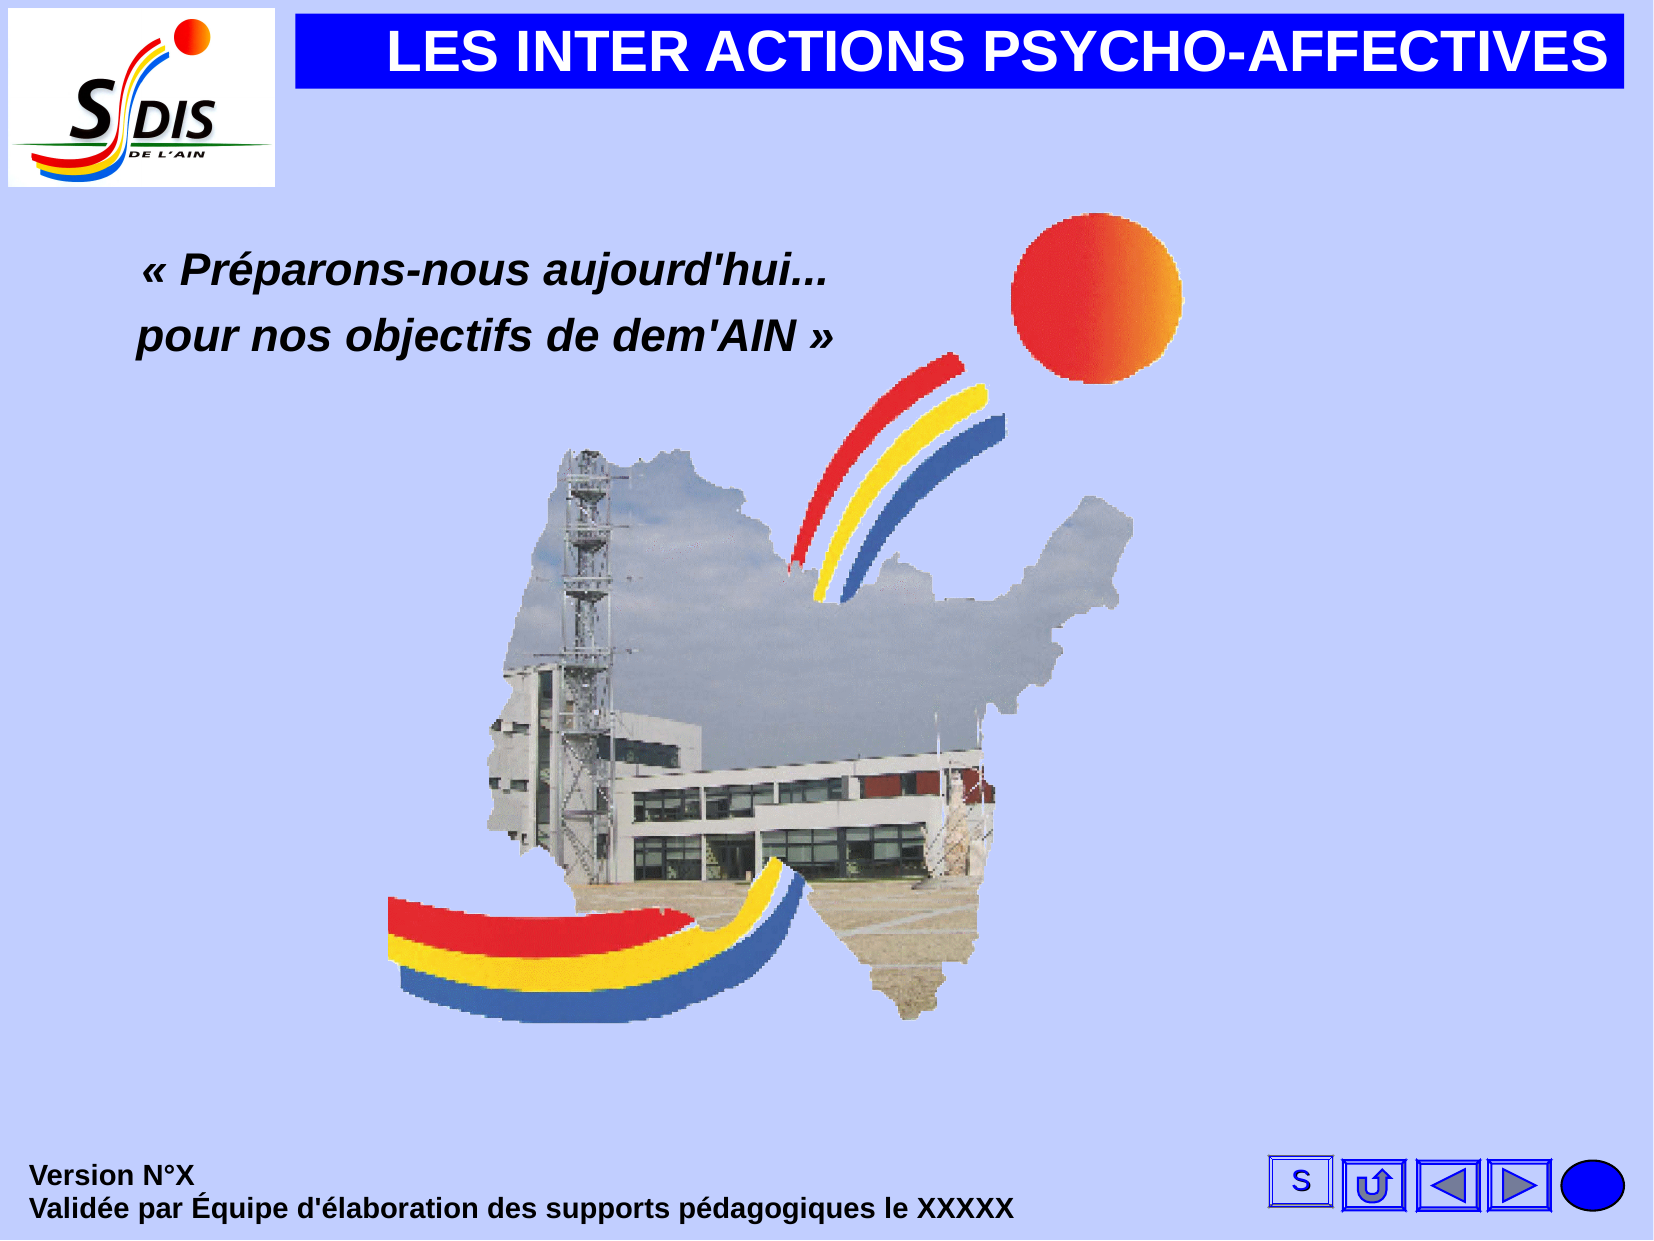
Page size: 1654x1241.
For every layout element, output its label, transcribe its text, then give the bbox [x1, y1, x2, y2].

text_box Version N°X Validée par Équipe d'élaboration des supports pédagogiques le XXXXX [13, 1151, 388, 1233]
text_box LES INTER ACTIONS PSYCHO-AFFECTIVES [295, 13, 388, 89]
picture [388, 0, 1266, 1241]
list « Préparons-nous aujourd'hui... pour nos objectifs de dem'AIN » [59, 236, 857, 511]
text_box [1561, 1160, 1625, 1211]
picture [8, 8, 275, 187]
text_box LES INTER ACTIONS PSYCHO-AFFECTIVES [1266, 13, 1625, 89]
